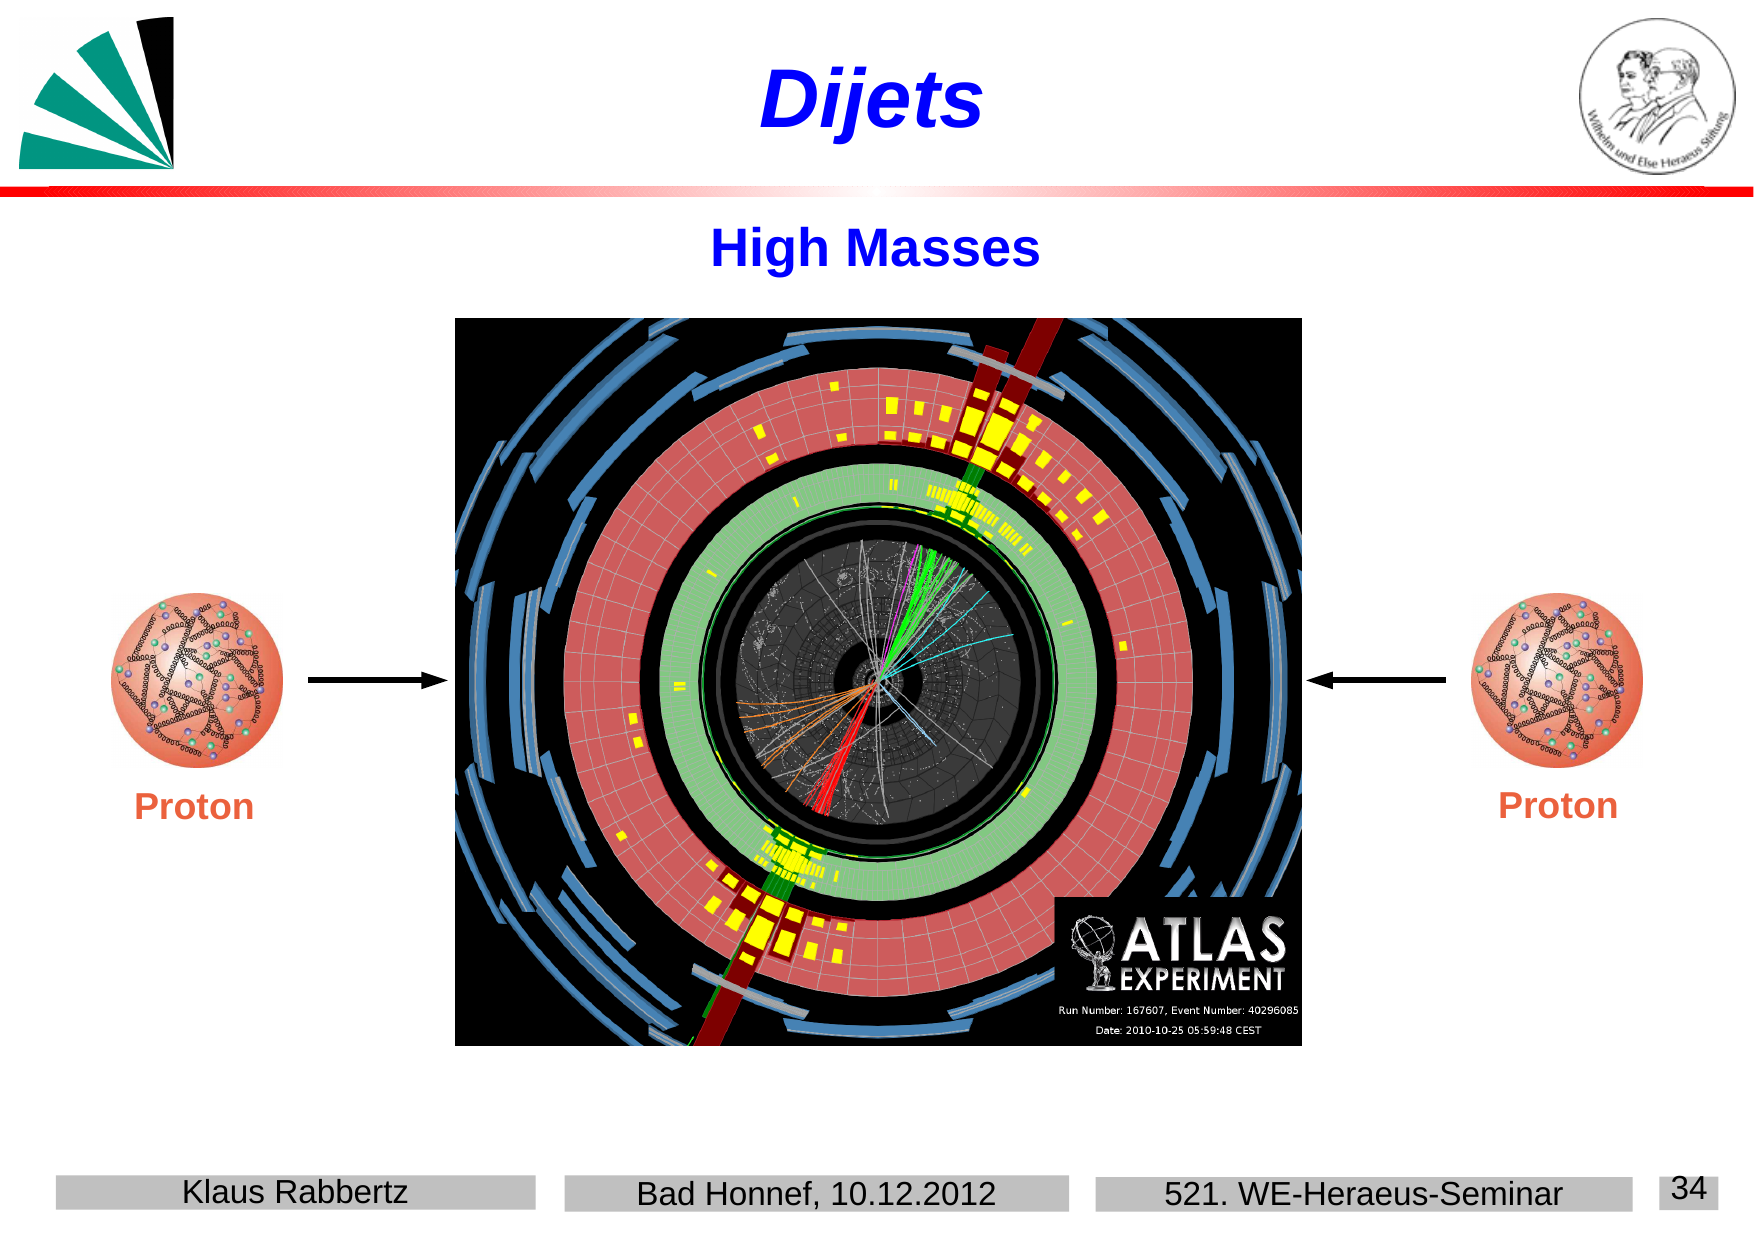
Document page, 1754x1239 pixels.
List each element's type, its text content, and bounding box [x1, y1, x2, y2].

picture [1471, 593, 1643, 769]
title Dijets [220, 16, 1525, 182]
picture [19, 17, 174, 171]
picture [455, 318, 1302, 1046]
picture [1579, 18, 1736, 175]
text_box Proton [1486, 778, 1632, 834]
text_box Proton [122, 779, 269, 834]
picture [111, 593, 283, 769]
text_box High Masses [698, 212, 1055, 285]
